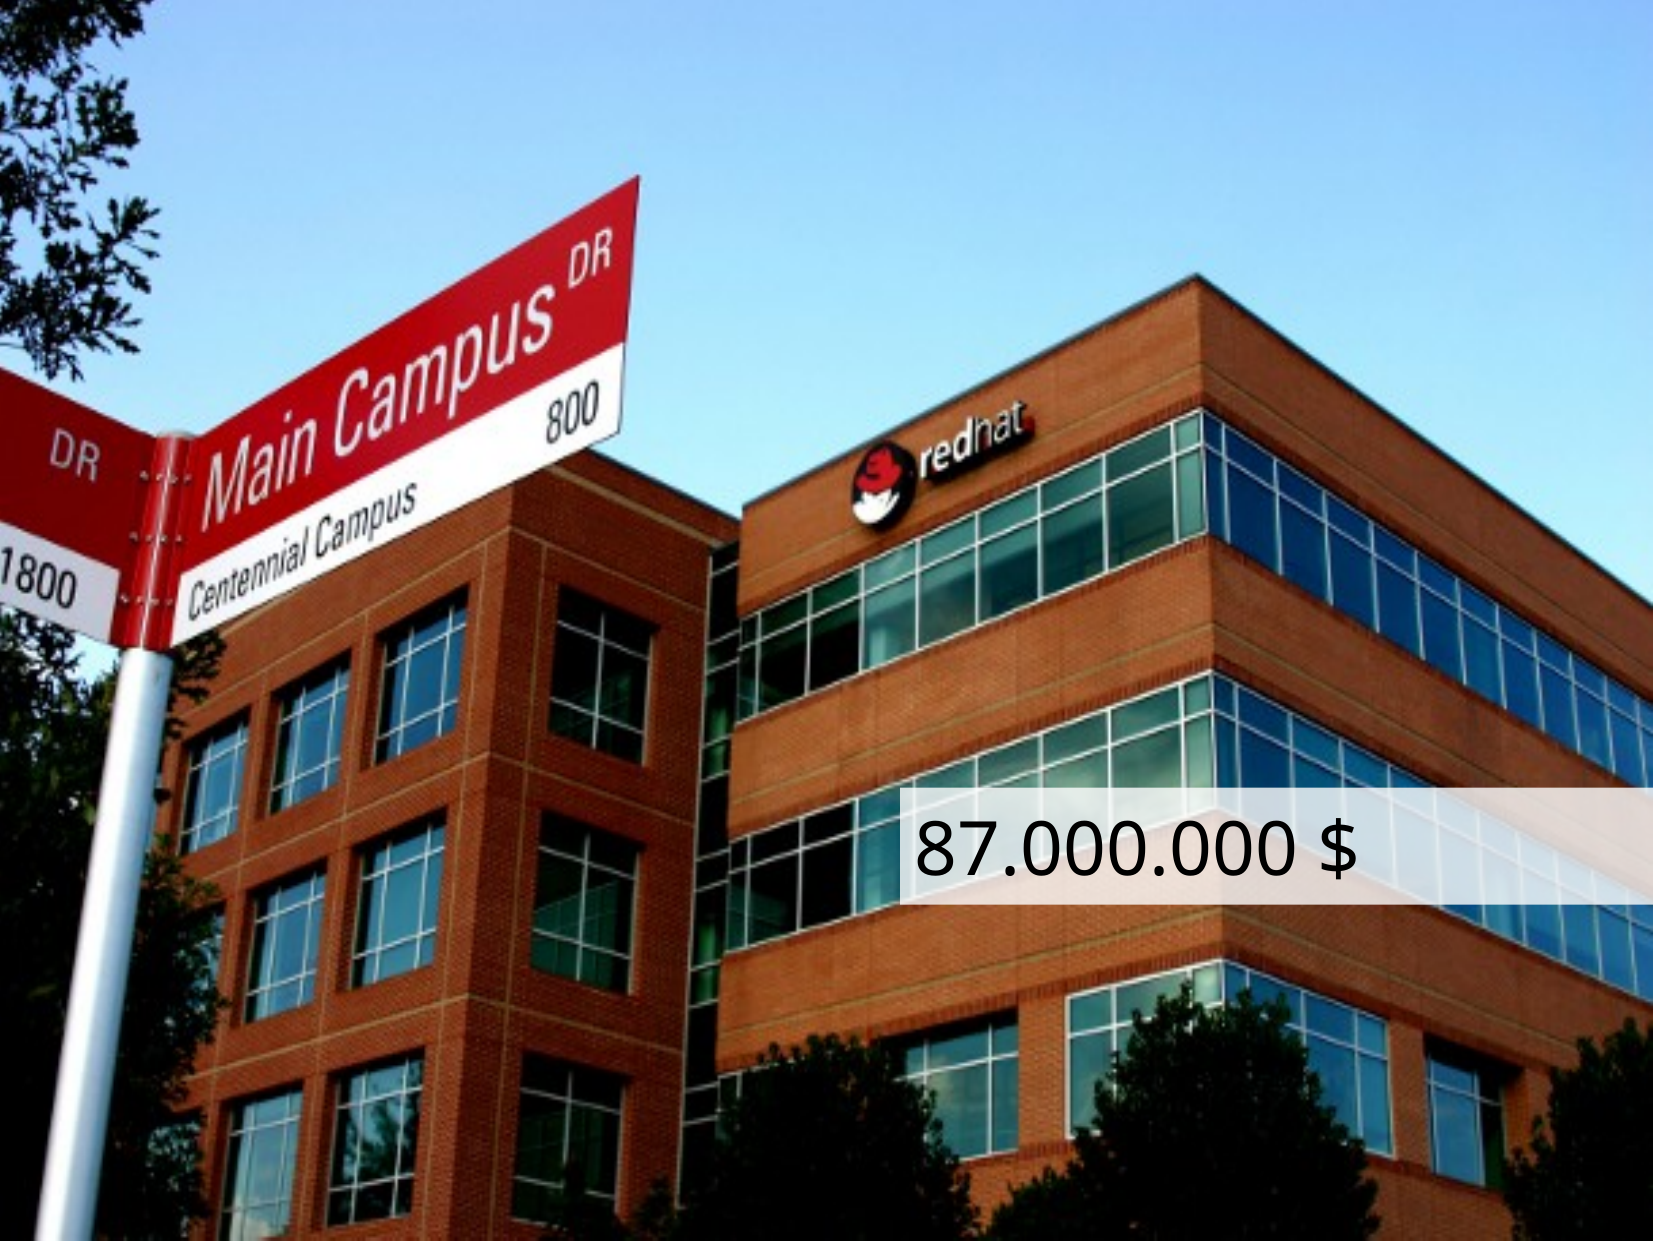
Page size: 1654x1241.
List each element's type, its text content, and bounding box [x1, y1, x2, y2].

picture [0, 0, 1653, 1241]
text_box 87.000.000 $ [900, 787, 1653, 791]
picture [1302, 776, 1312, 787]
